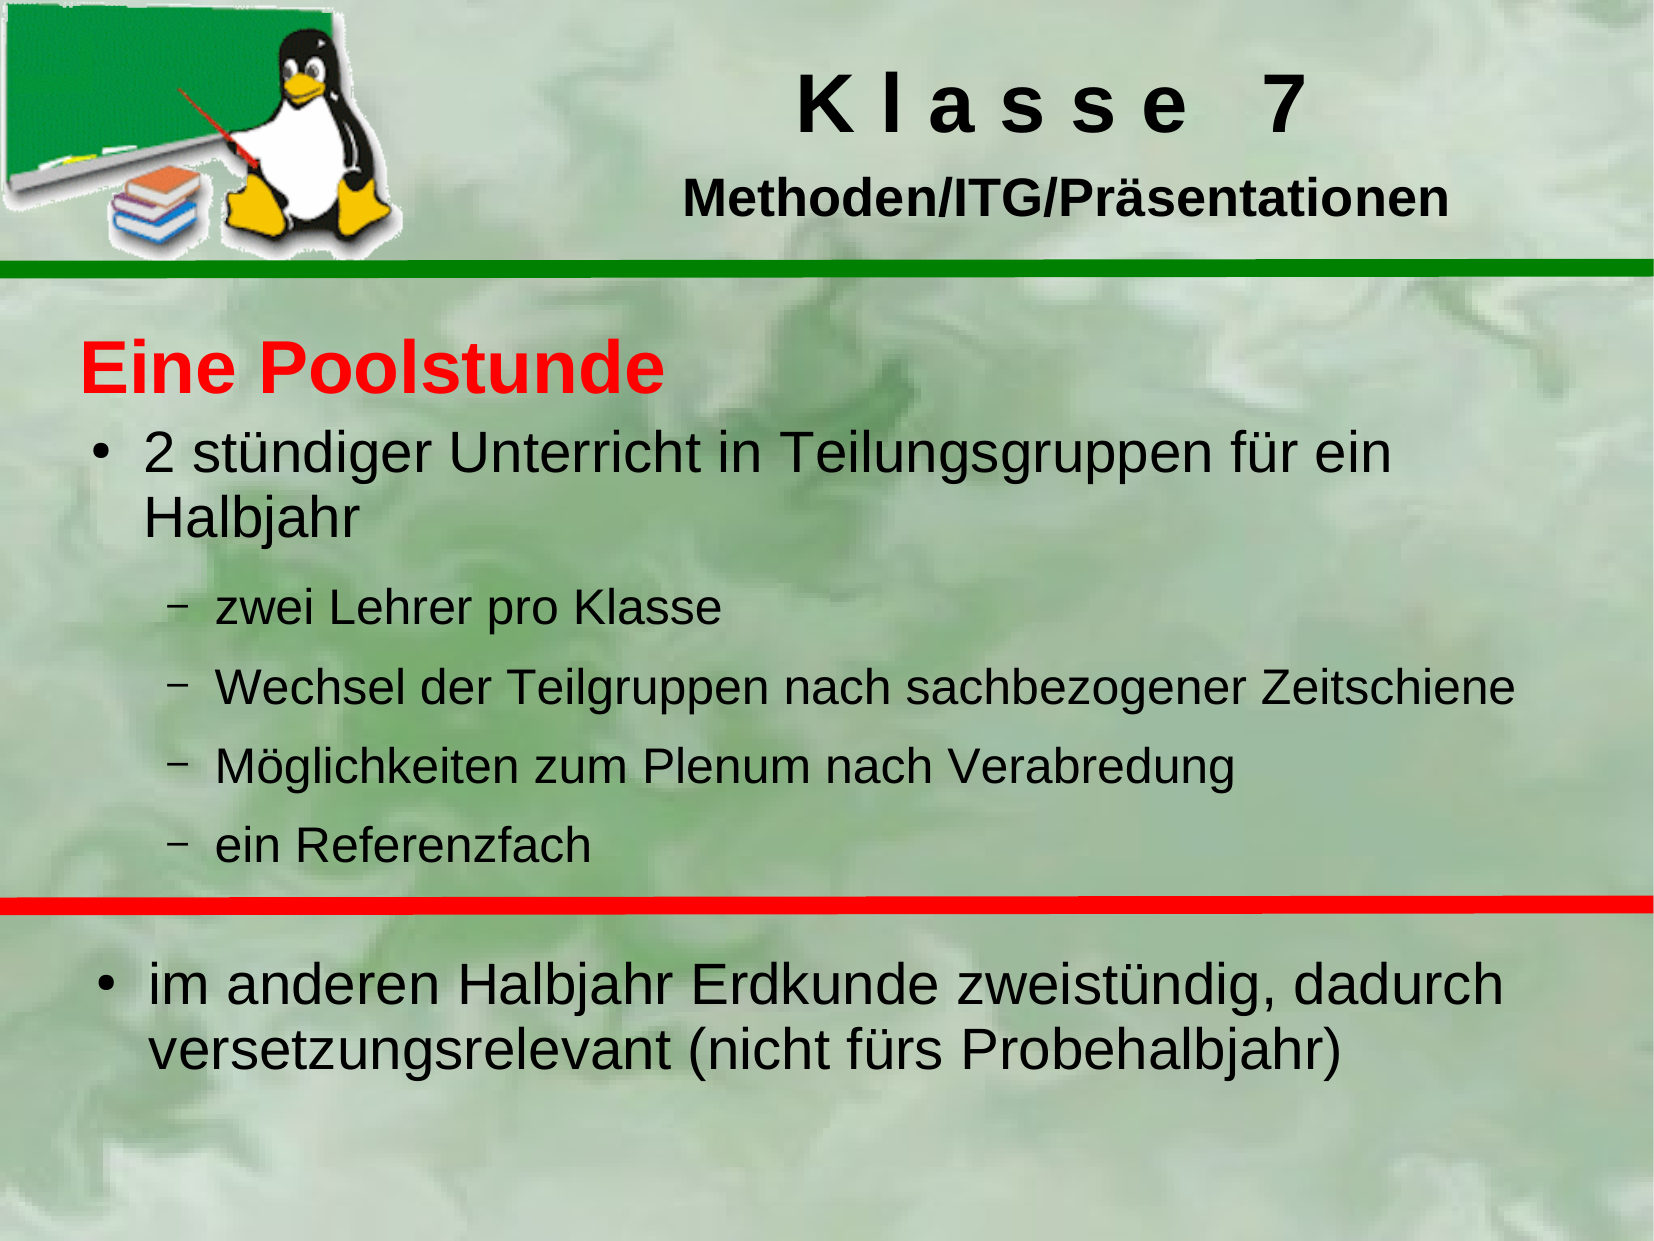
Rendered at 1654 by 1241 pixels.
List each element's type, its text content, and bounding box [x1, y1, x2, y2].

list 2 stündiger Unterricht in Teilungsgruppen für ein Halbjahr zwei Lehrer pro Klasse Wechsel der Teilgruppen nach sachbezogener Zeitschiene Möglichkeiten zum Plenum nach Verabredung ein Referenzfach [72, 420, 1562, 874]
list im anderen Halbjahr Erdkunde zweistündig, dadurch versetzungsrelevant (nicht fürs Probehalbjahr) [78, 951, 1567, 1082]
text_box Eine Poolstunde [46, 318, 1654, 418]
picture [0, 0, 1654, 260]
text_box Methoden/ITG/Präsentationen [567, 160, 1567, 238]
picture [0, 277, 1654, 1241]
title Klasse 7 [540, 0, 1563, 208]
